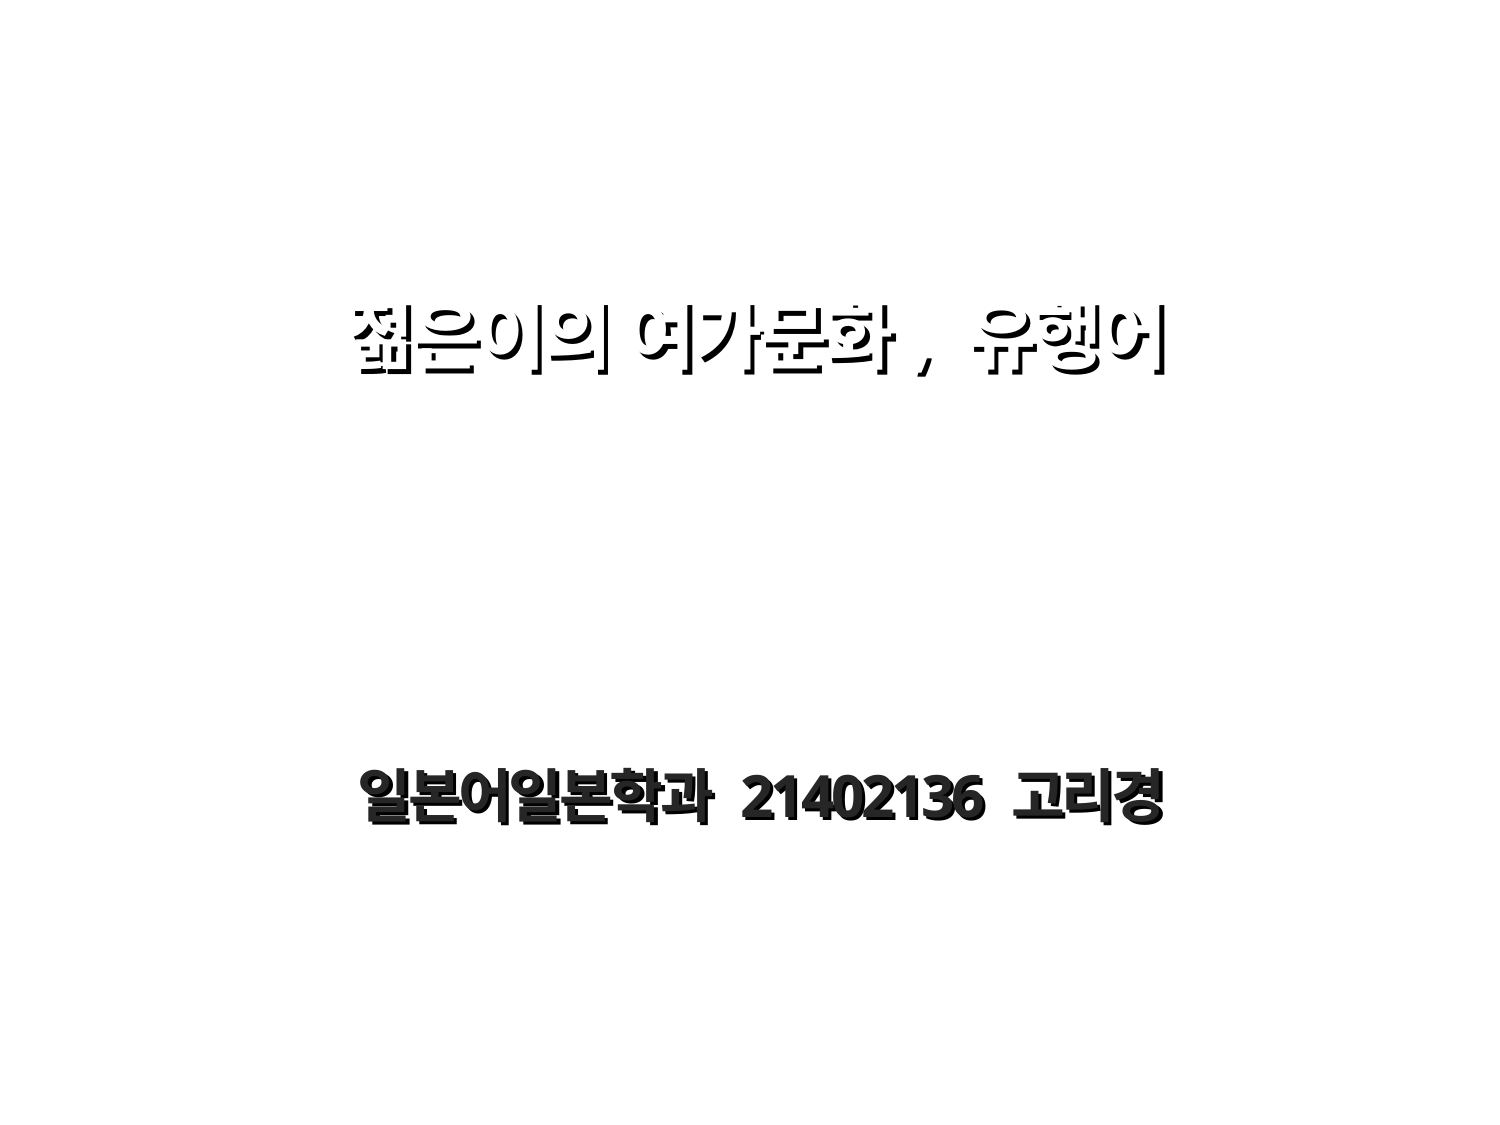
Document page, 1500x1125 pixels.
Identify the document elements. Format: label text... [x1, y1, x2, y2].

text_box 젊은이의 여가문화, 유행어 [330, 281, 1215, 388]
text_box 일본어일본학과 21402136 고리경 [324, 751, 1199, 838]
